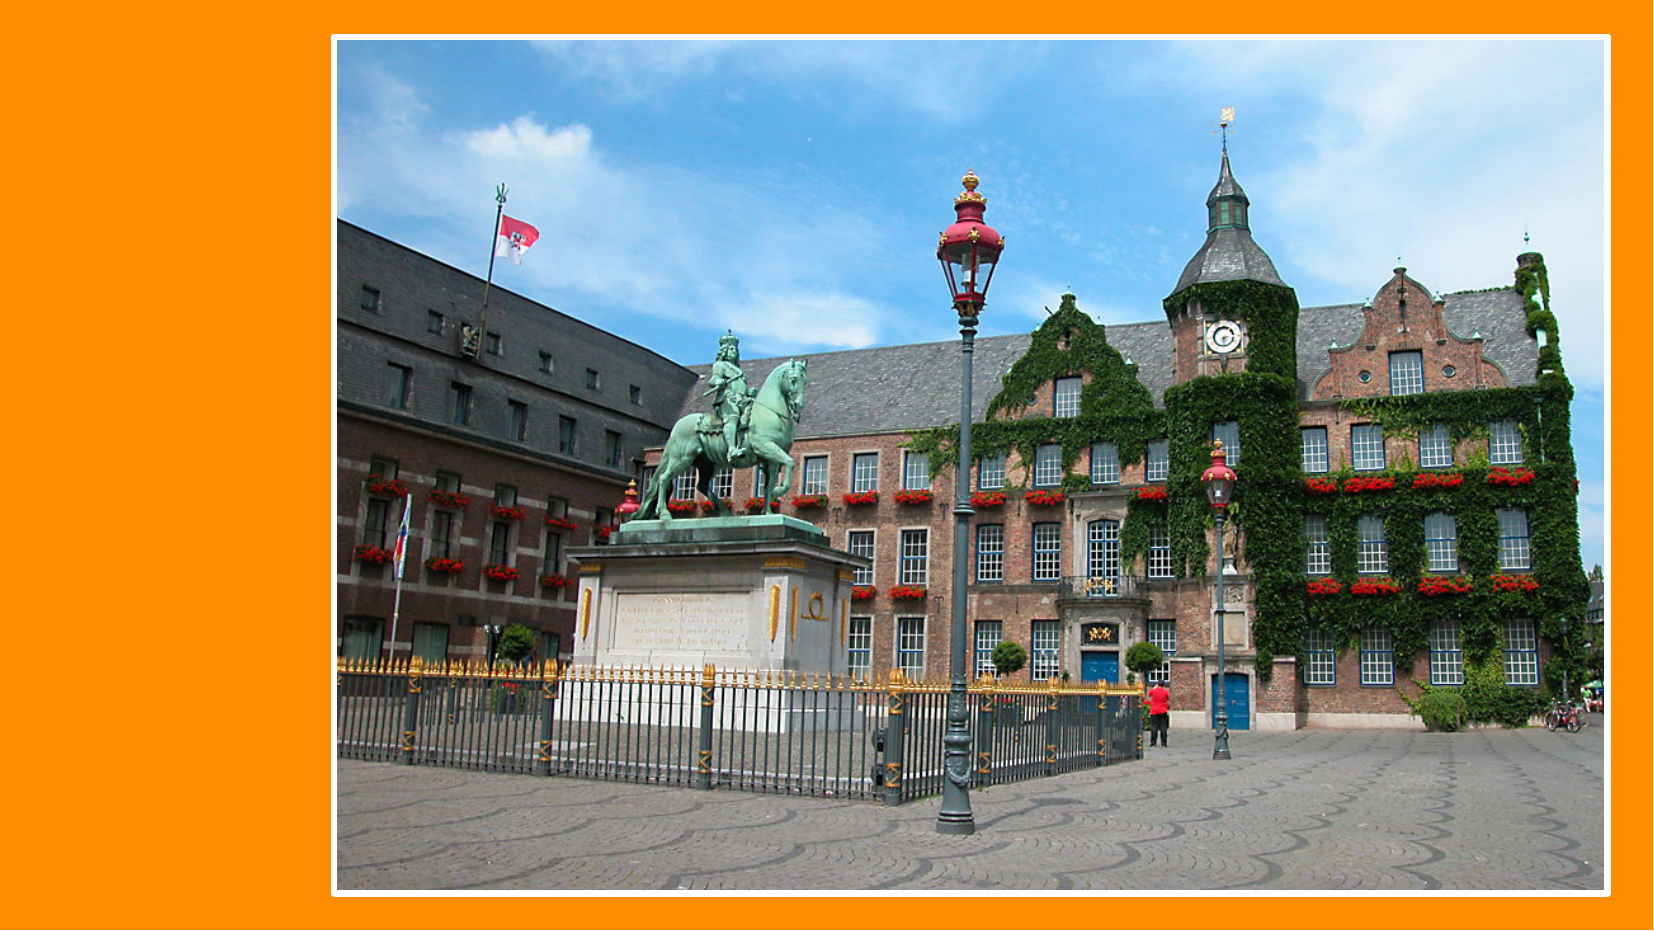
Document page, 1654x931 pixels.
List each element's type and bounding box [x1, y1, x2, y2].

picture [336, 39, 1605, 891]
